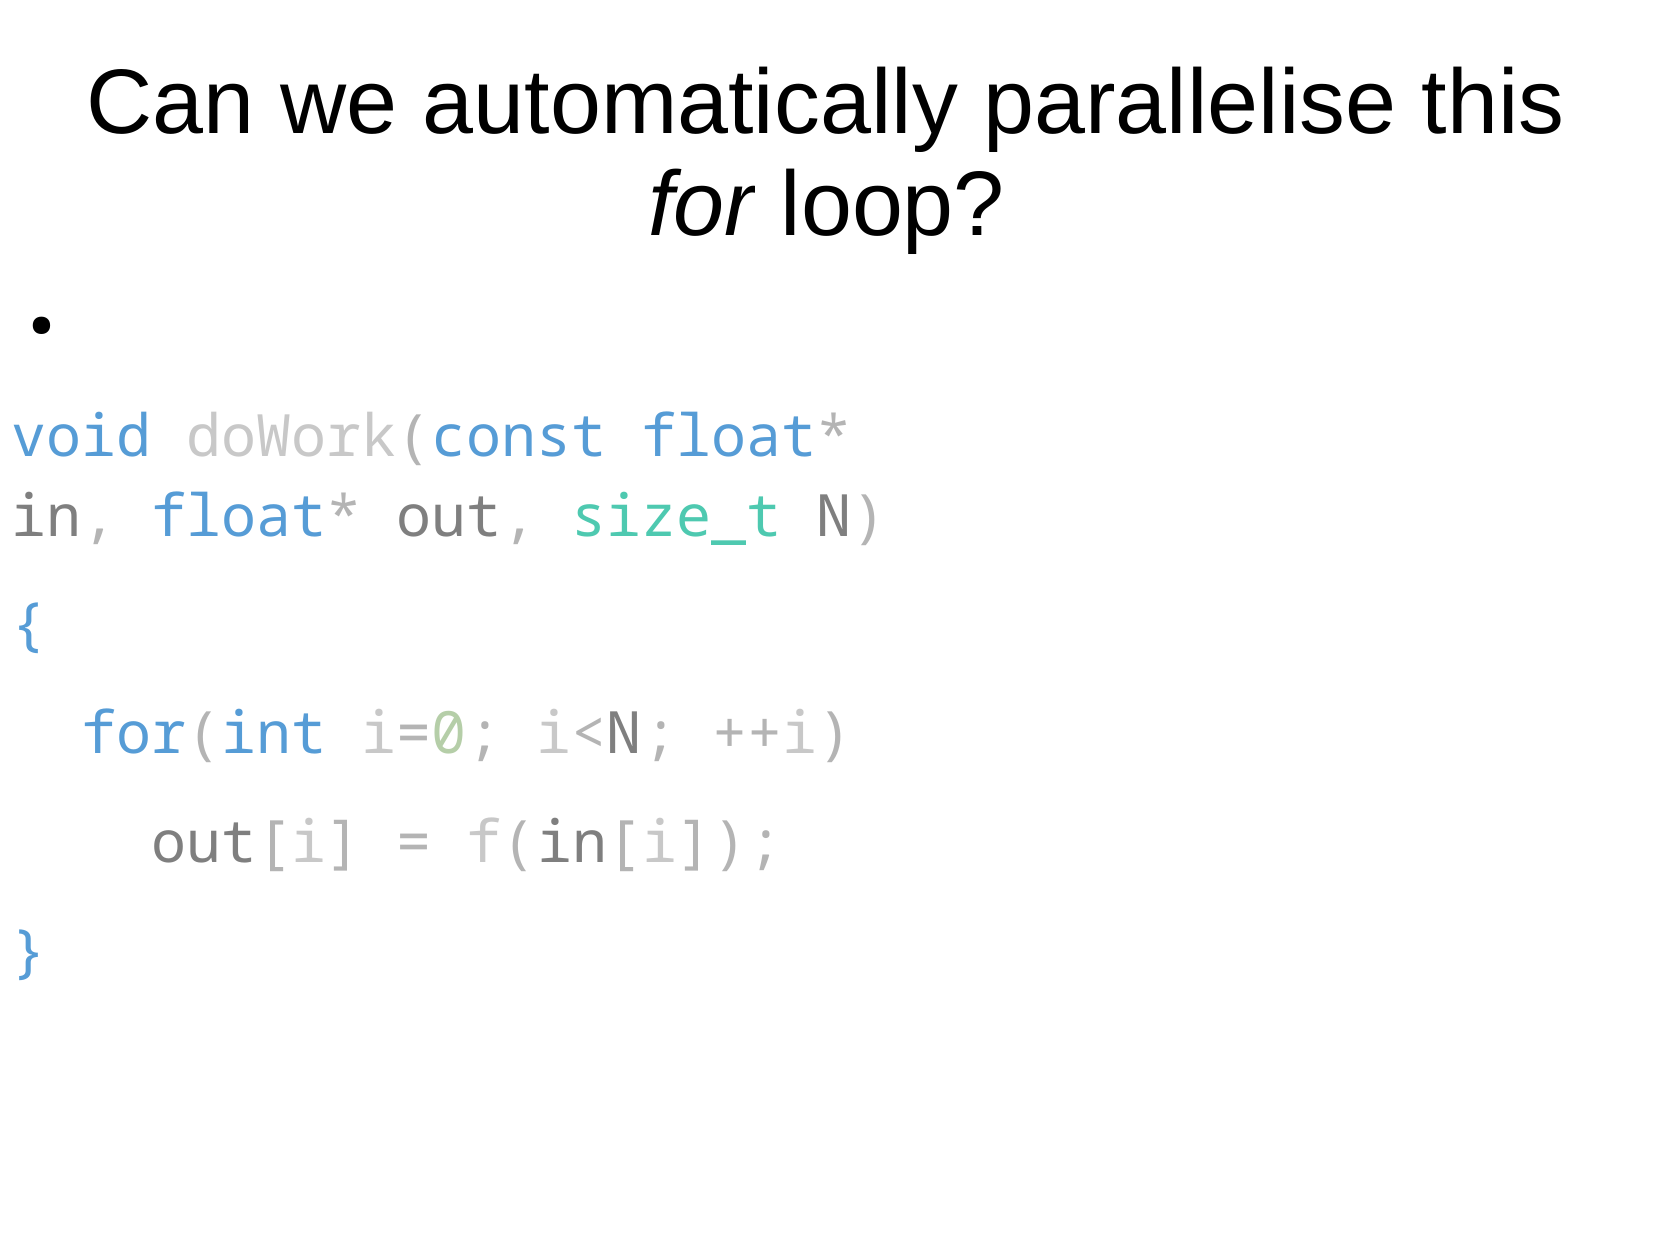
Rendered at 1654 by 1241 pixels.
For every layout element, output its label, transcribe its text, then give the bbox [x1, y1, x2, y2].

list void doWork(const float* in, float* out, size_t N) { for(int i=0; i<N; ++i) out[i] = f(in[i]); } [11, 290, 934, 1010]
title Can we automatically parallelise this for loop? [82, 49, 1571, 257]
